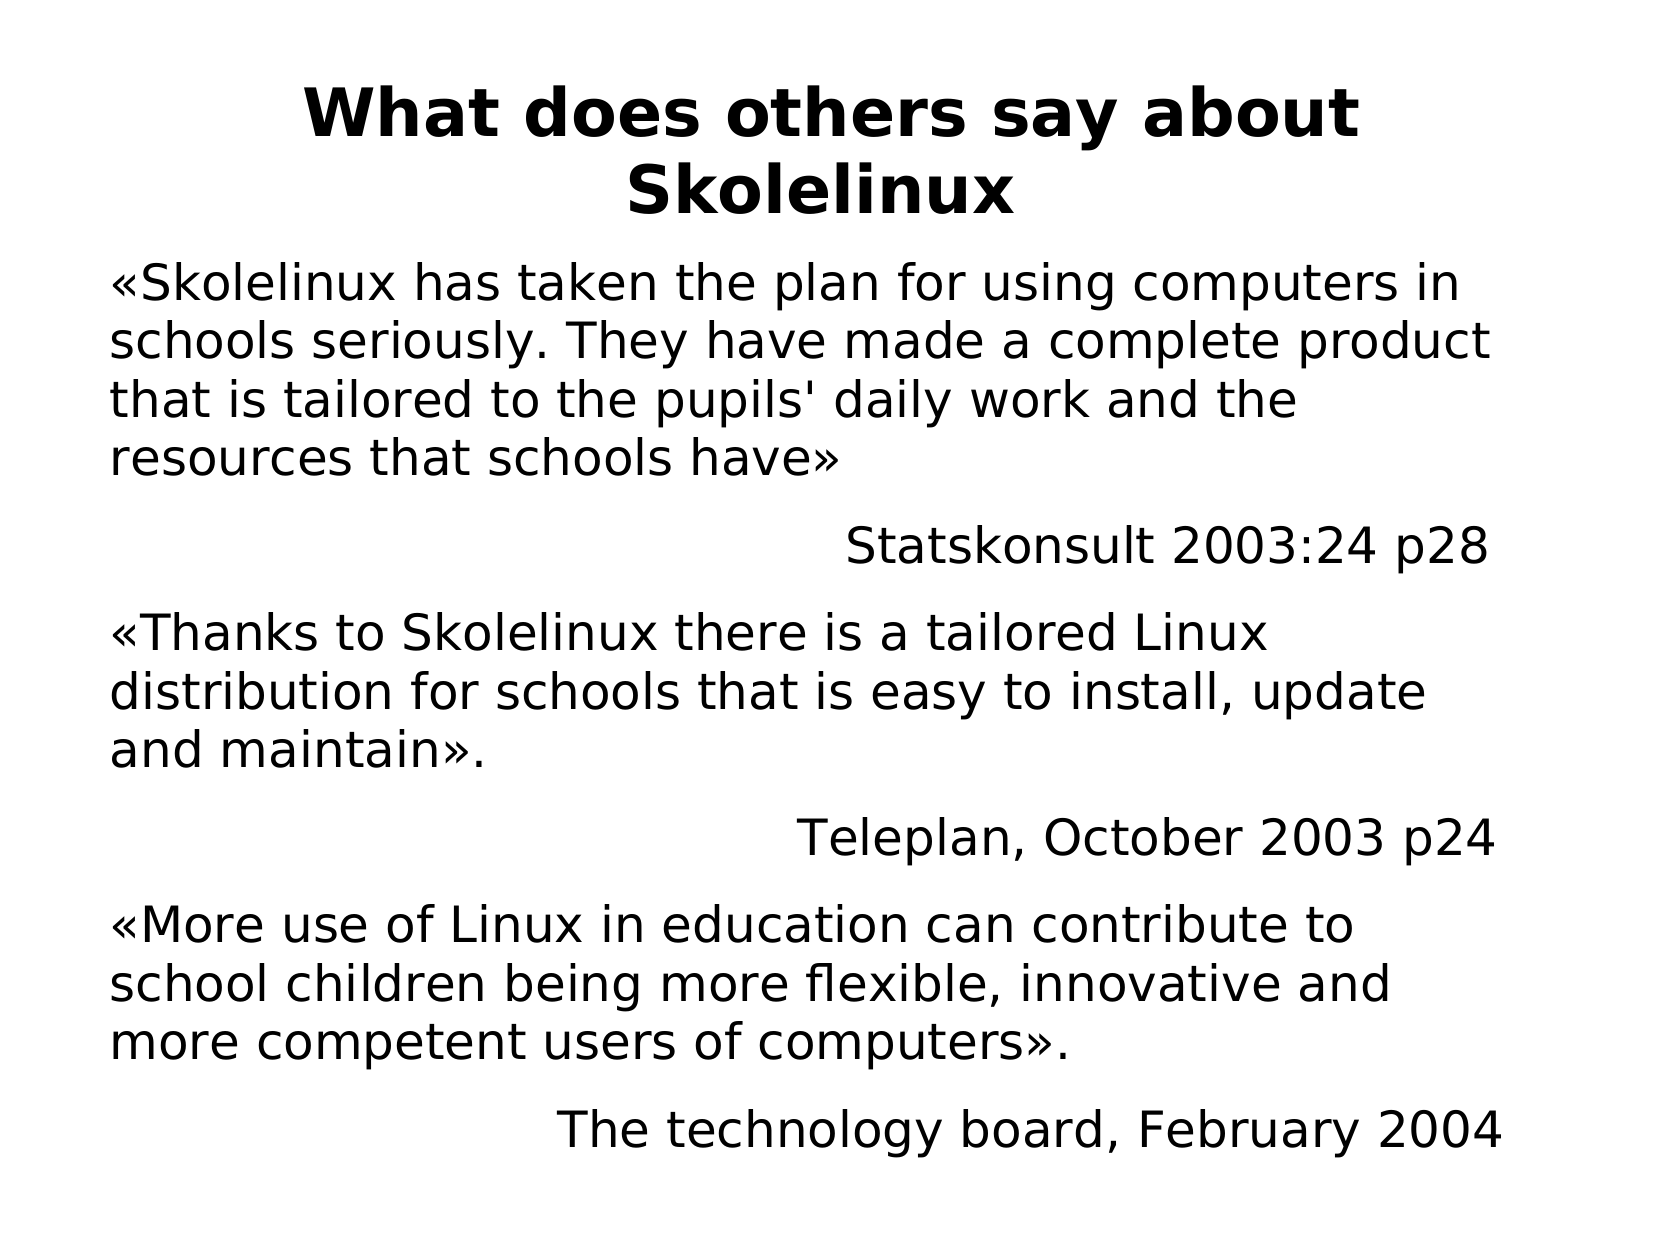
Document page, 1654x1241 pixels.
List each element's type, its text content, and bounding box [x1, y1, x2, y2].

list «Skolelinux has taken the plan for using computers in schools seriously. They have made a complete product that is tailored to the pupils' daily work and the resources that schools have» Statskonsult 2003:24 p28 «Thanks to Skolelinux there is a tailored Linux distribution for schools that is easy to install, update and maintain». Teleplan, October 2003 p24 «More use of Linux in education can contribute to school children being more flexible, innovative and more competent users of computers». The technology board, February 2004 [109, 254, 1522, 1159]
text_box What does others say about Skolelinux [183, 74, 1481, 230]
